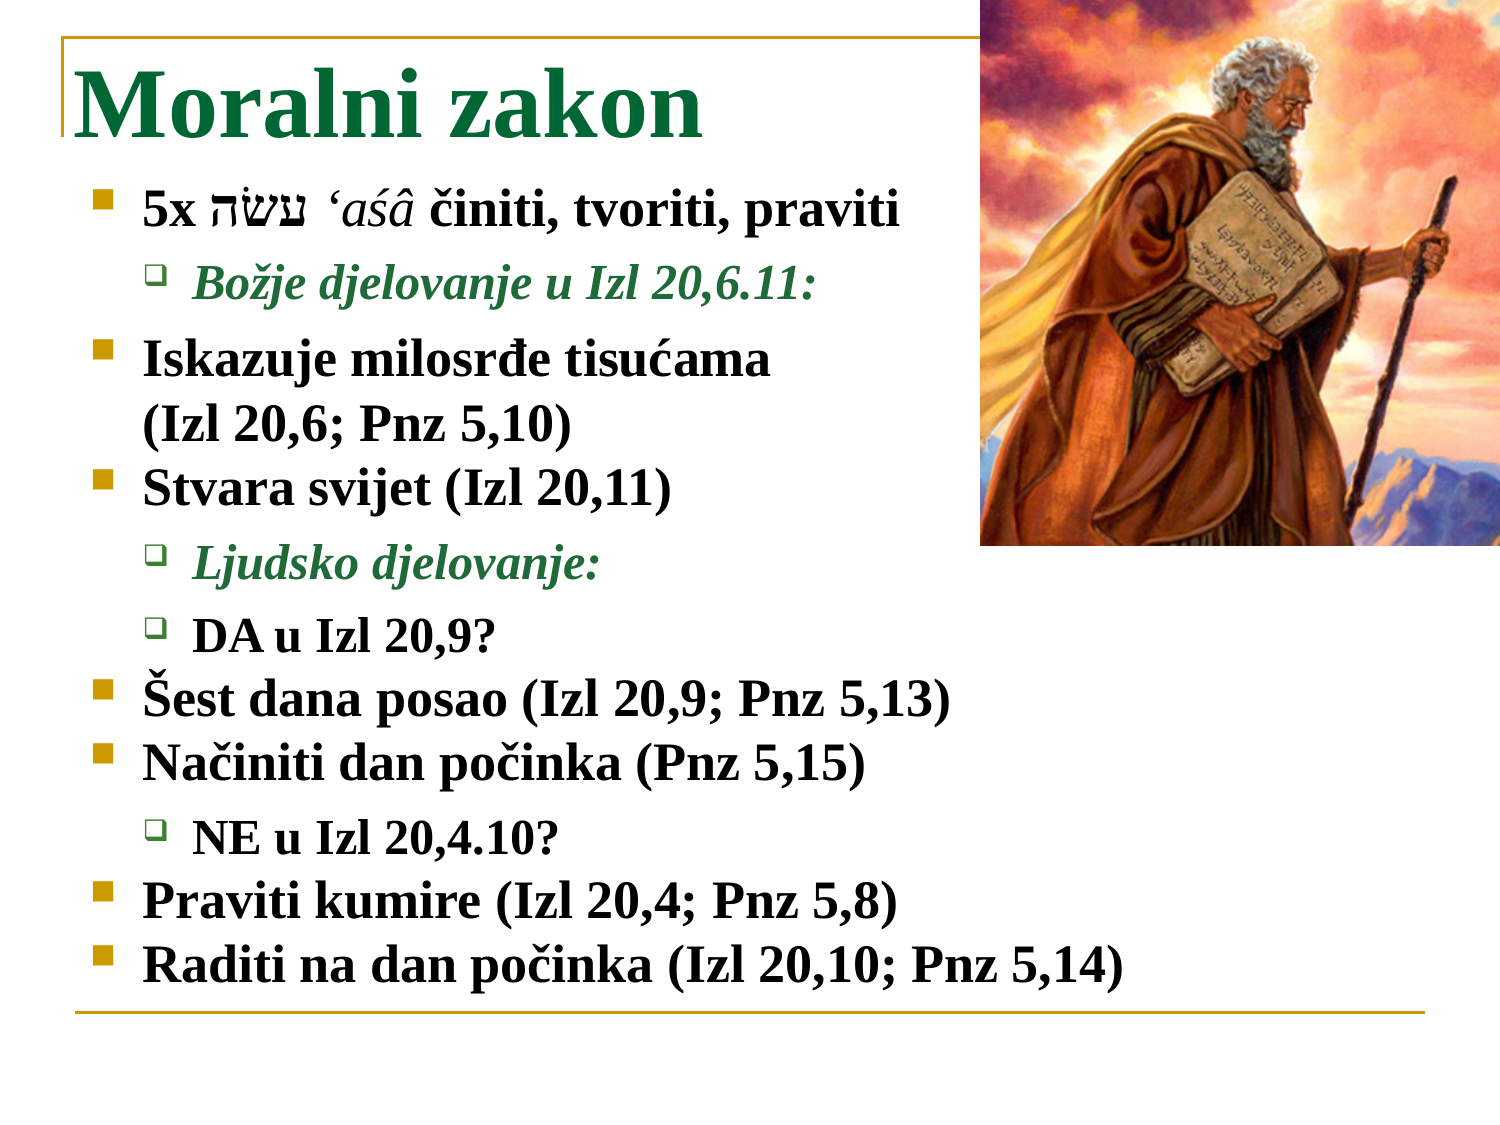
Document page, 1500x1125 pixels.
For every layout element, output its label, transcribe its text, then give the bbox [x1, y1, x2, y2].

title Moralni zakon [59, 29, 980, 217]
list 5x עשׂה ‘aśâ činiti, tvoriti, praviti Božje djelovanje u Izl 20,6.11: Iskazuje milosrđe tisućama (Izl 20,6; Pnz 5,10) Stvara svijet (Izl 20,11) Ljudsko djelovanje: DA u Izl 20,9? Šest dana posao (Izl 20,9; Pnz 5,13) Načiniti dan počinka (Pnz 5,15) NE u Izl 20,4.10? Praviti kumire (Izl 20,4; Pnz 5,8) Raditi na dan počinka (Izl 20,10; Pnz 5,14) [75, 177, 1426, 1006]
picture [980, 0, 1500, 547]
